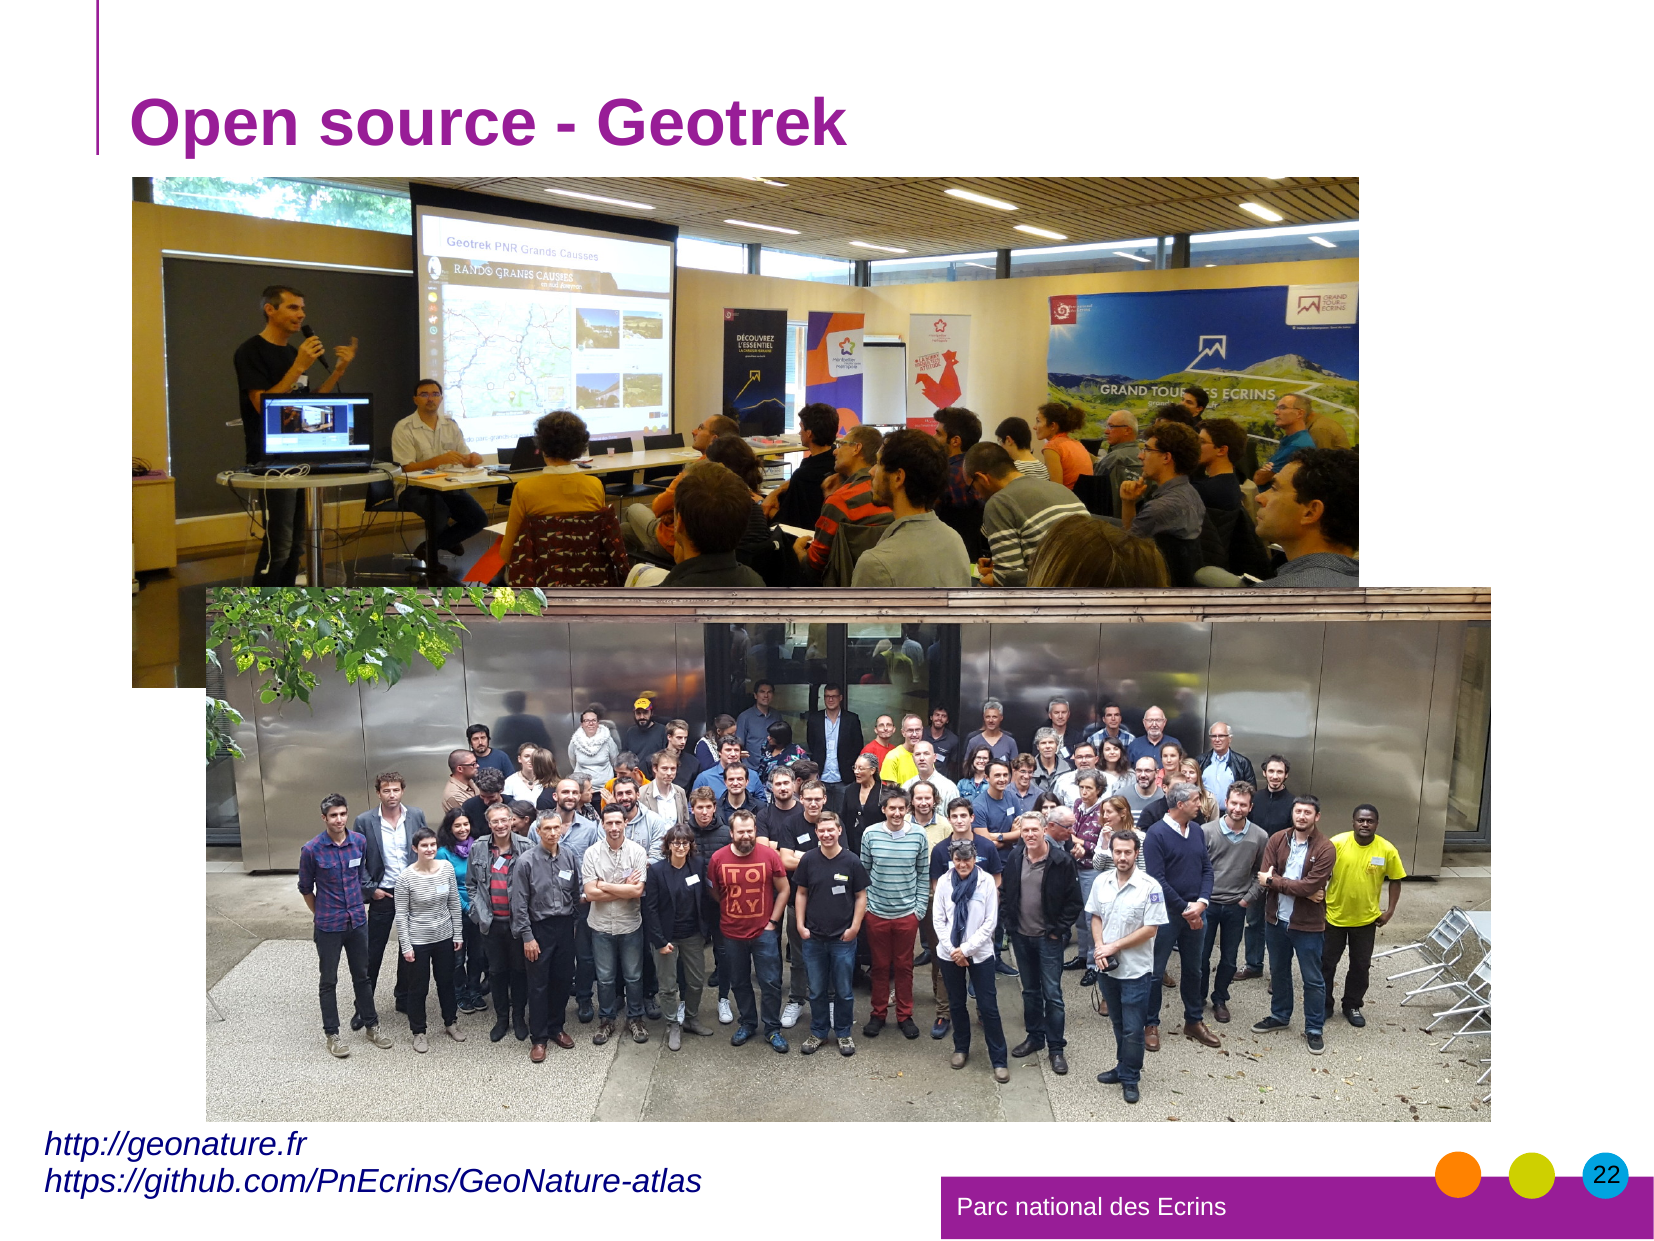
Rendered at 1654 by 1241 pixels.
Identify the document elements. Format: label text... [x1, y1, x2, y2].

title Open source - Geotrek [129, 11, 1619, 160]
picture [132, 177, 1491, 1123]
text_box http://geonature.fr https://github.com/PnEcrins/GeoNature-atlas [29, 1117, 1063, 1217]
